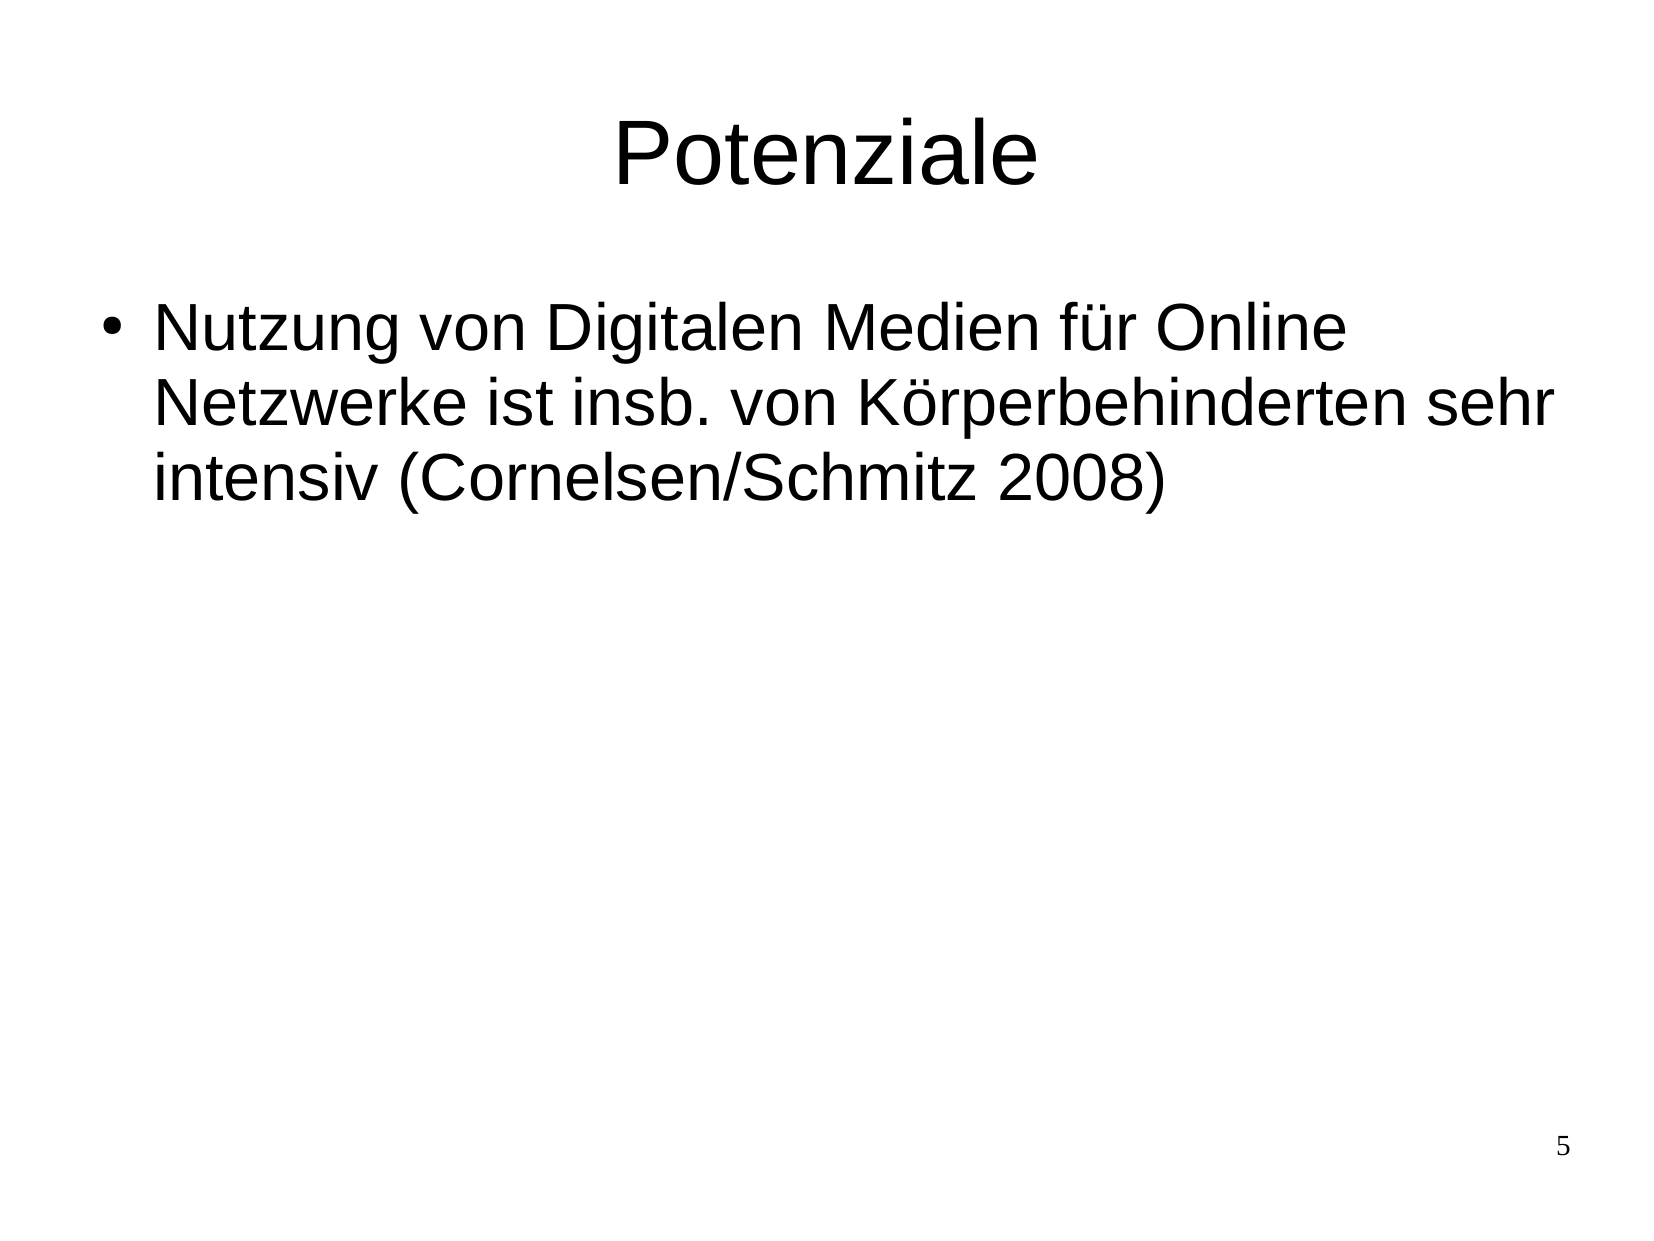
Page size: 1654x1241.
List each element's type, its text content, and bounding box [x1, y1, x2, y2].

title Potenziale [82, 49, 1571, 257]
list Nutzung von Digitalen Medien für Online Netzwerke ist insb. von Körperbehinderten sehr intensiv (Cornelsen/Schmitz 2008) [82, 290, 1571, 1010]
